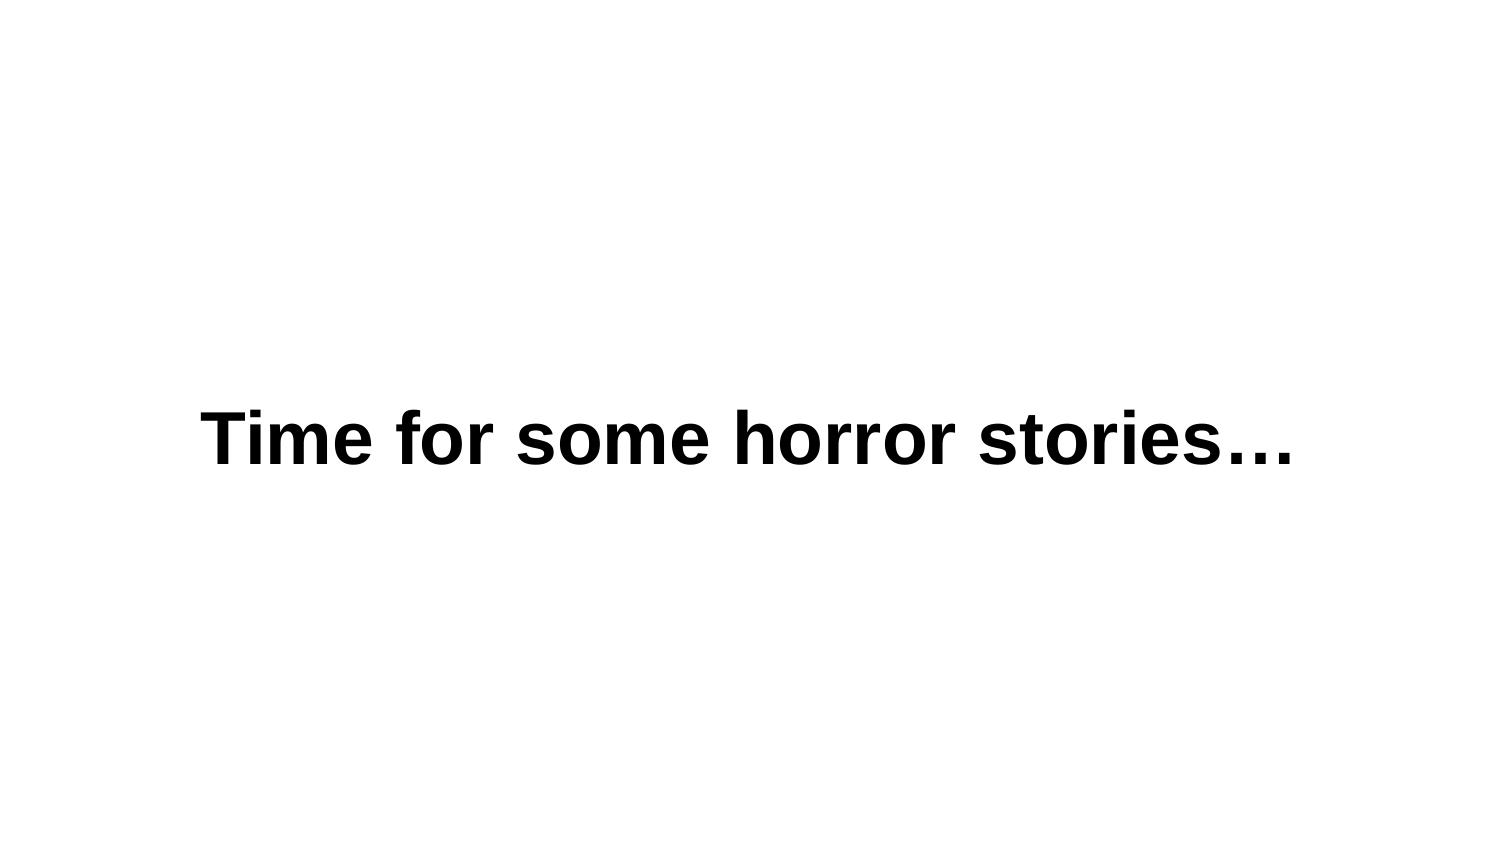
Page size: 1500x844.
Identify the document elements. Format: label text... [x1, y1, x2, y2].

title Time for some horror stories… [51, 374, 1449, 469]
